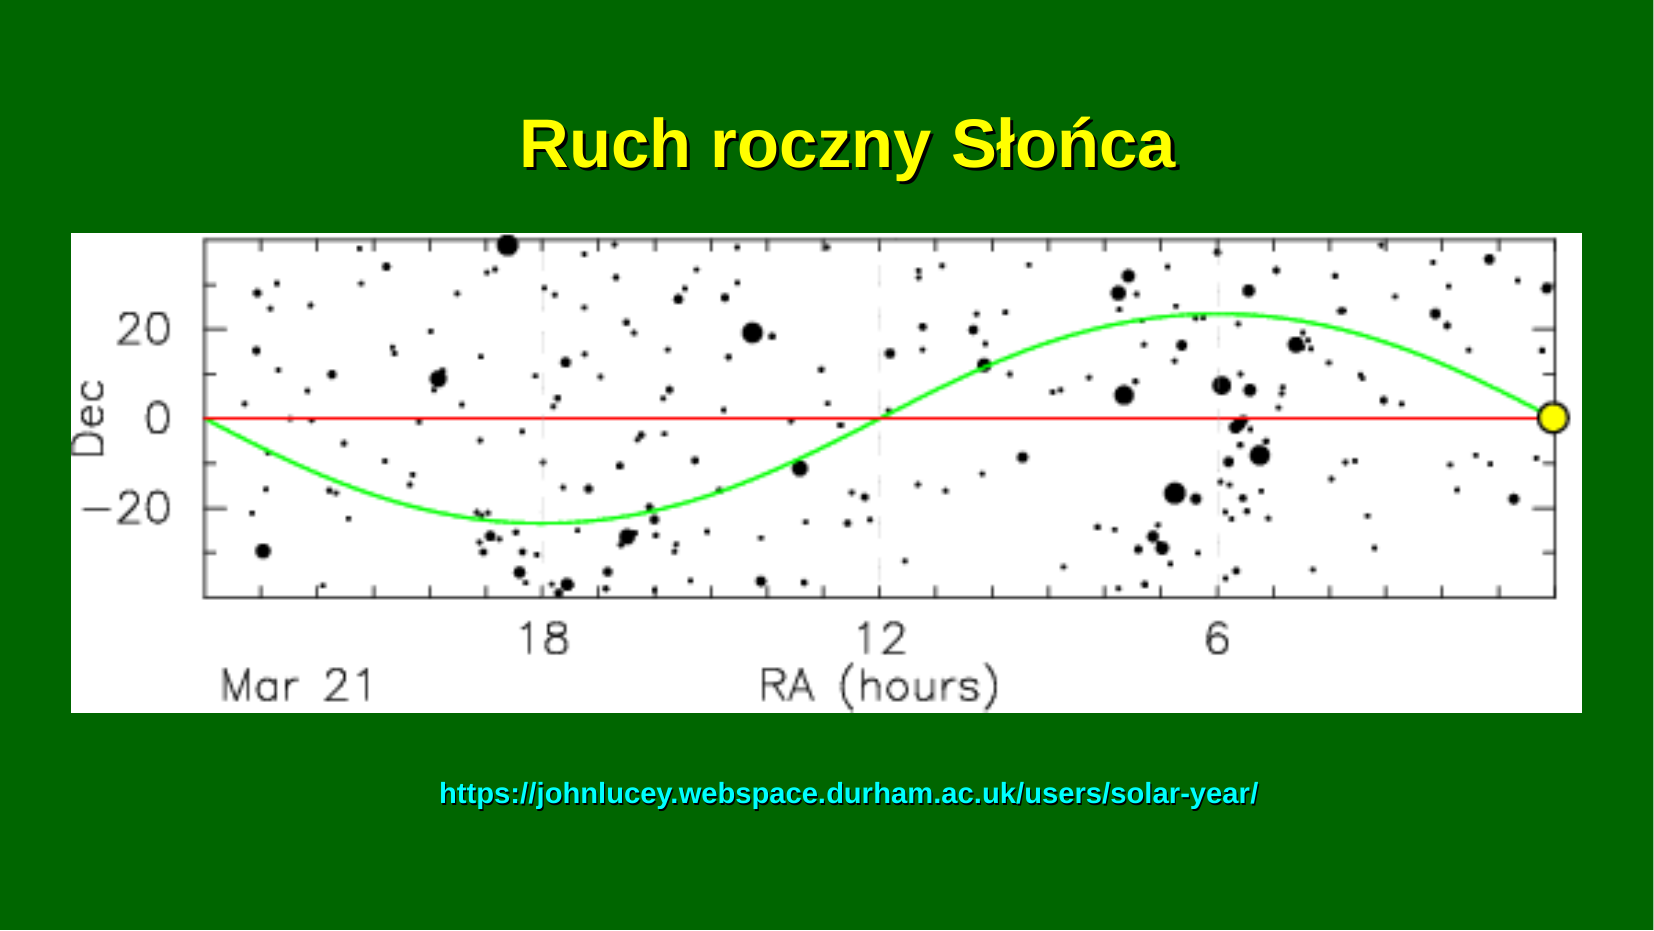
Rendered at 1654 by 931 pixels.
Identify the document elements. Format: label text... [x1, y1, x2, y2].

text_box https://johnlucey.webspace.durham.ac.uk/users/solar-year/ [424, 769, 1275, 818]
picture [71, 233, 1582, 713]
title Ruch roczny Słońca [290, 71, 1407, 216]
